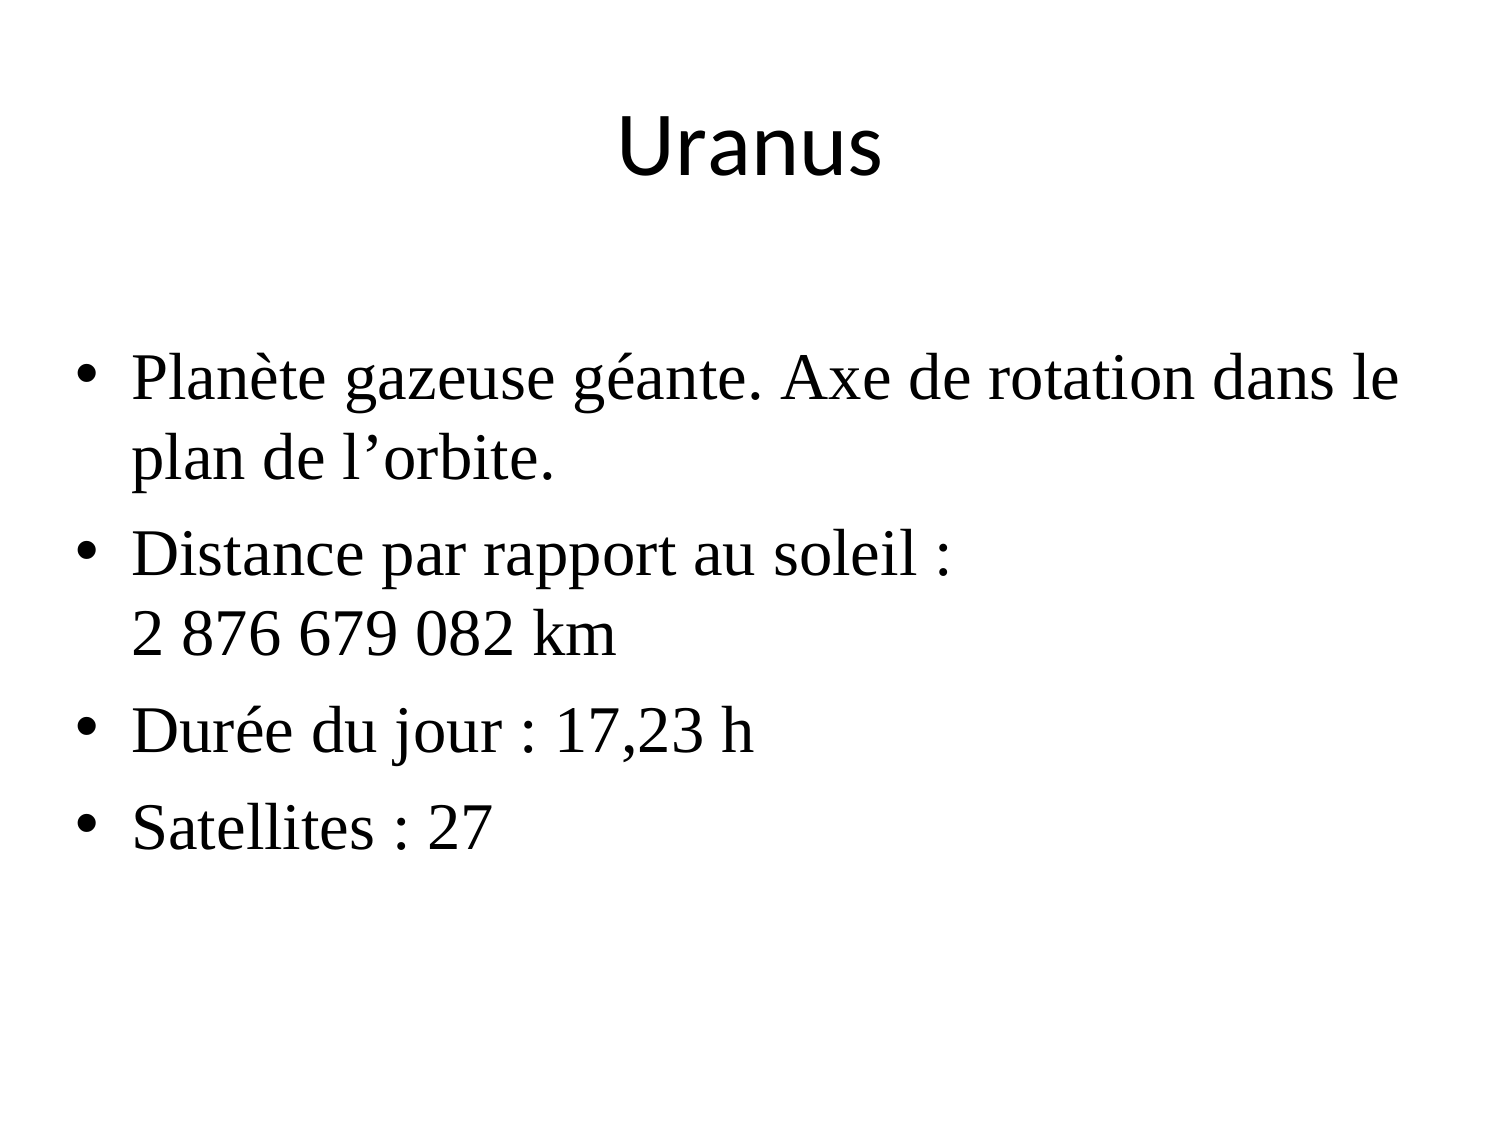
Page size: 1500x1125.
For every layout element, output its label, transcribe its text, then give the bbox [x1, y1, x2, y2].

title Uranus [75, 21, 1426, 257]
subtitle Planète gazeuse géante. Axe de rotation dans le plan de l’orbite. Distance par rapport au soleil : 2 876 679 082 km Durée du jour : 17,23 h Satellites : 27 [75, 262, 1426, 1005]
